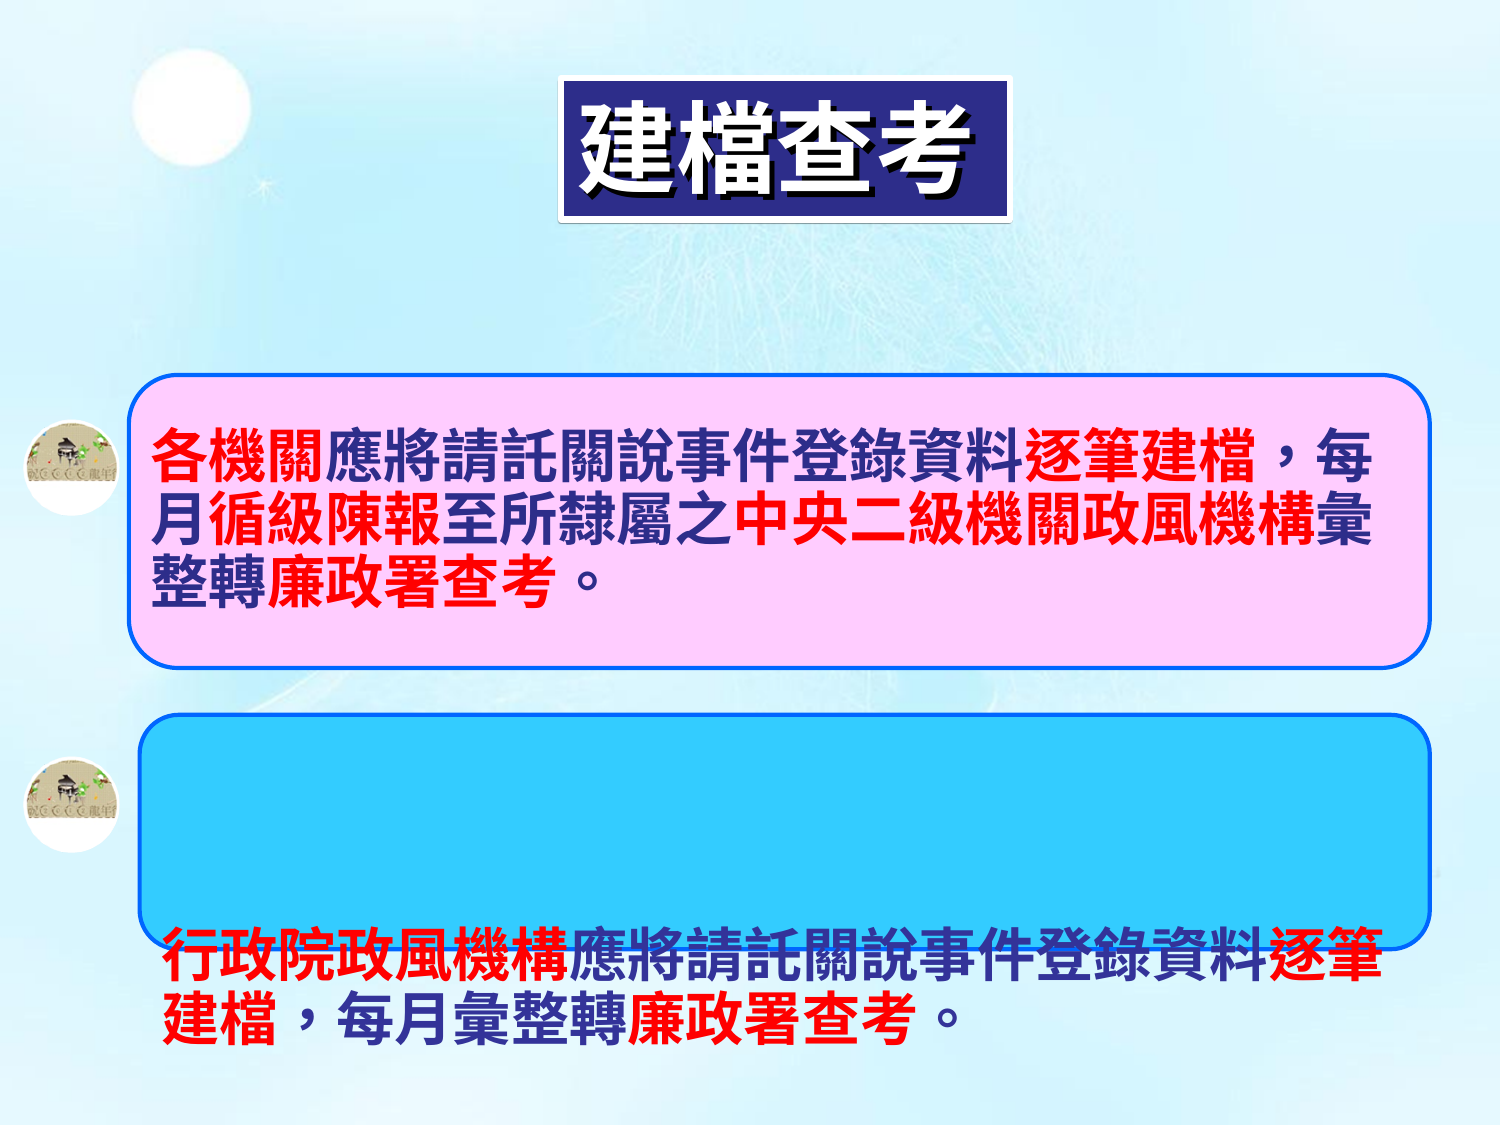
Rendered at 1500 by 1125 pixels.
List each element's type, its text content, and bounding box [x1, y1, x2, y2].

text_box [1109, 938, 1136, 950]
text_box [328, 938, 350, 950]
text_box [444, 938, 459, 950]
text_box [143, 374, 1416, 389]
text_box [1359, 938, 1419, 950]
text_box [295, 938, 304, 950]
text_box [1058, 938, 1071, 942]
text_box [1002, 945, 1011, 950]
text_box [257, 944, 265, 950]
text_box [240, 938, 251, 947]
text_box [23, 419, 120, 516]
text_box 各機關應將請託關說事件登錄資料逐筆建檔，每月循級陳報至所隸屬之中央二級機關政風機構彙整轉廉政署查考。 [133, 389, 1425, 654]
text_box [1425, 735, 1430, 929]
text_box [592, 938, 598, 946]
text_box [1345, 938, 1357, 943]
text_box [139, 736, 144, 928]
text_box [478, 938, 486, 950]
text_box [143, 654, 1416, 668]
text_box [1259, 938, 1294, 950]
text_box [825, 938, 836, 950]
text_box [362, 50, 1075, 111]
text_box [1425, 402, 1430, 641]
text_box [911, 938, 928, 950]
text_box [151, 938, 233, 950]
text_box [581, 938, 588, 947]
picture [0, 0, 1500, 1125]
text_box [614, 938, 642, 950]
text_box [1050, 946, 1079, 950]
text_box [669, 938, 721, 950]
text_box [1313, 938, 1351, 950]
text_box [1304, 938, 1315, 945]
text_box [357, 938, 368, 947]
text_box [967, 938, 986, 950]
text_box [271, 938, 281, 950]
text_box [559, 938, 575, 950]
text_box [526, 938, 539, 950]
text_box 行政院政風機構應將請託關說事件登錄資料逐筆建檔，每月彙整轉廉政署查考。 [144, 726, 1425, 938]
text_box [388, 938, 402, 950]
text_box [466, 940, 476, 950]
text_box [1142, 938, 1220, 950]
text_box [992, 938, 999, 950]
text_box [1083, 938, 1103, 950]
text_box 建檔查考 [560, 78, 1010, 220]
text_box [1227, 938, 1252, 950]
text_box [1171, 938, 1183, 942]
text_box [648, 939, 665, 950]
text_box [409, 938, 420, 950]
text_box [500, 938, 520, 950]
text_box [728, 938, 778, 950]
text_box [1281, 943, 1300, 950]
text_box [491, 938, 498, 948]
text_box [1018, 938, 1046, 950]
text_box [128, 404, 133, 639]
text_box [856, 938, 887, 950]
text_box [287, 938, 291, 950]
text_box [151, 714, 1419, 726]
text_box [890, 938, 909, 942]
text_box [426, 938, 437, 950]
text_box [306, 939, 326, 944]
text_box [374, 944, 382, 950]
text_box [23, 756, 120, 853]
text_box [785, 938, 807, 950]
